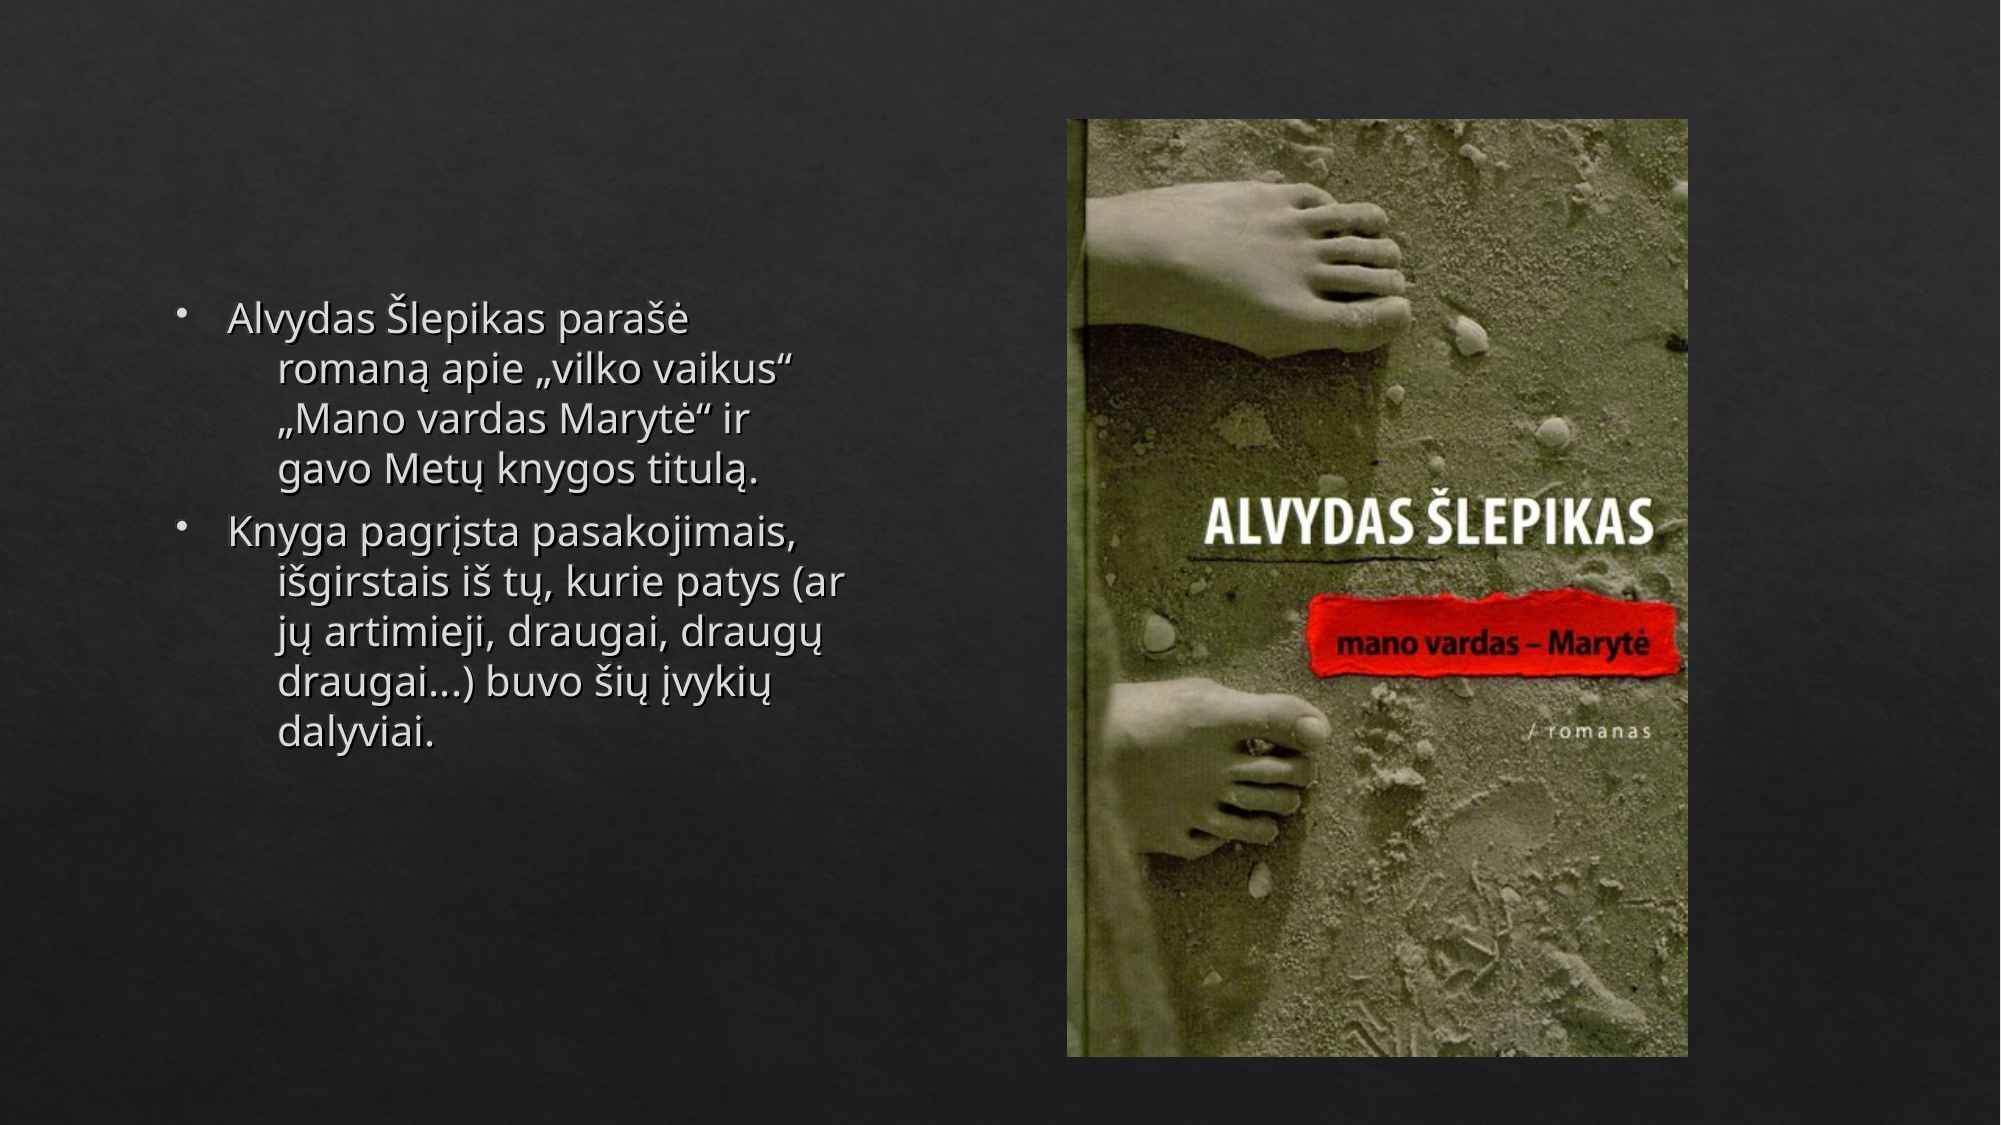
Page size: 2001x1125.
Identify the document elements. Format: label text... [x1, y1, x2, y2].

list Alvydas Šlepikas parašė romaną apie „vilko vaikus“ „Mano vardas Marytė“ ir gavo Metų knygos titulą. Knyga pagrįsta pasakojimais, išgirstais iš tų, kurie patys (ar jų artimieji, draugai, draugų draugai...) buvo šių įvykių dalyviai. [149, 284, 869, 950]
picture [1067, 119, 1688, 1058]
